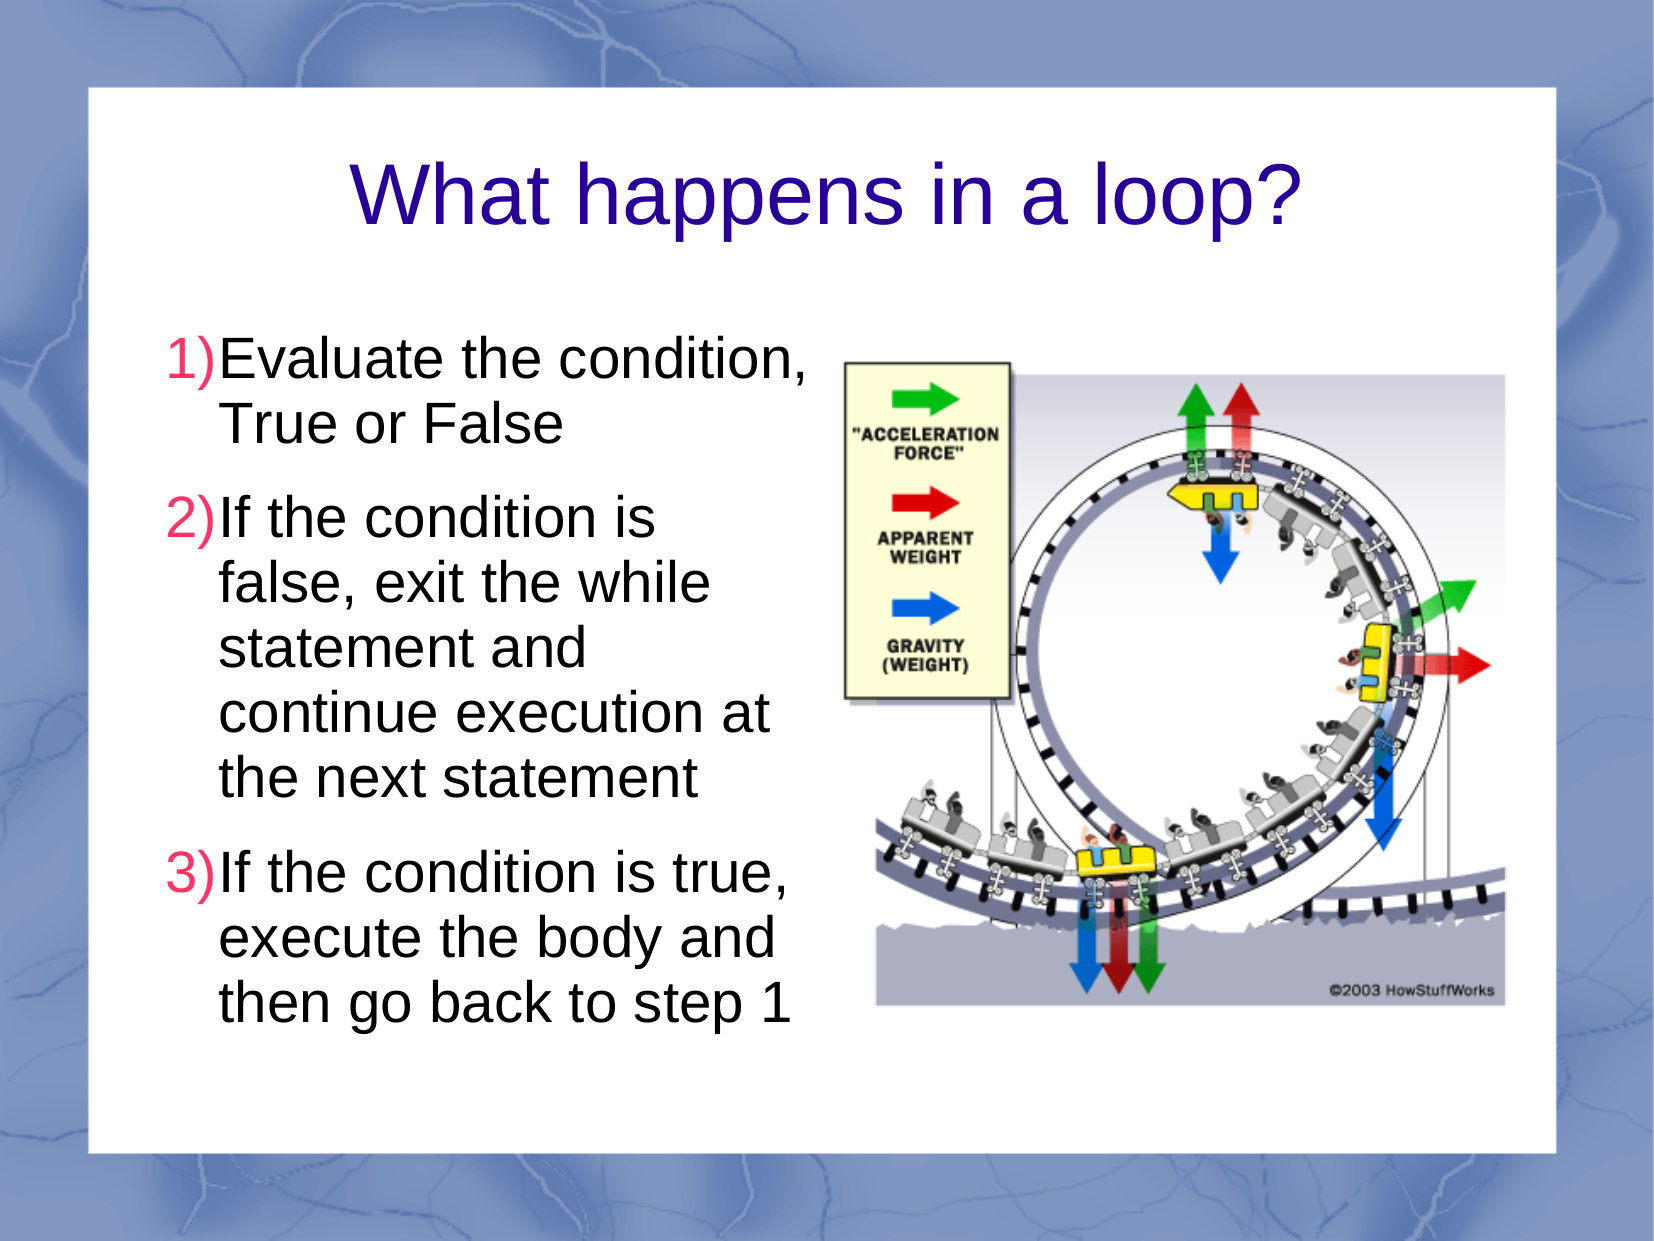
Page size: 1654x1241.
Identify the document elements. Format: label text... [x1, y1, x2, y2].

title What happens in a loop? [118, 90, 1536, 298]
picture [0, 0, 1654, 1241]
list Evaluate the condition, True or False If the condition is false, exit the while statement and continue execution at the next statement If the condition is true, execute the body and then go back to step 1 [147, 325, 811, 1045]
